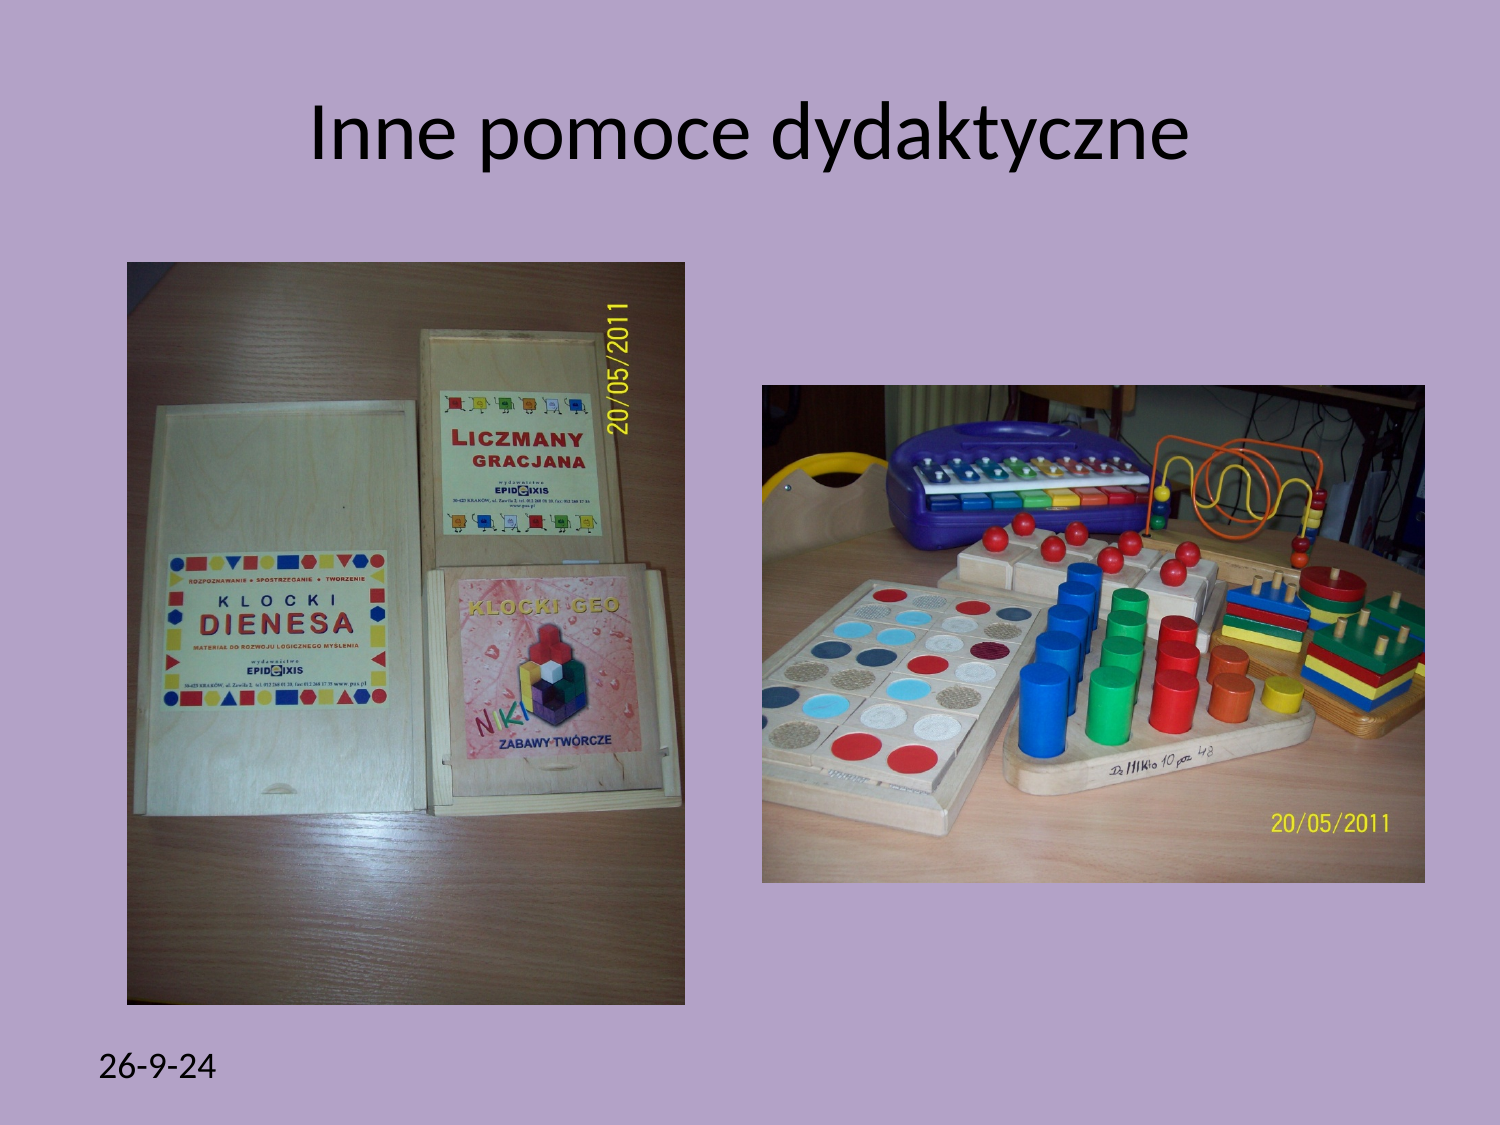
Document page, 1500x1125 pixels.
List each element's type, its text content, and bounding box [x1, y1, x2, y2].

picture [762, 385, 1425, 883]
picture [127, 262, 685, 1005]
title Inne pomoce dydaktyczne [75, 45, 1425, 233]
